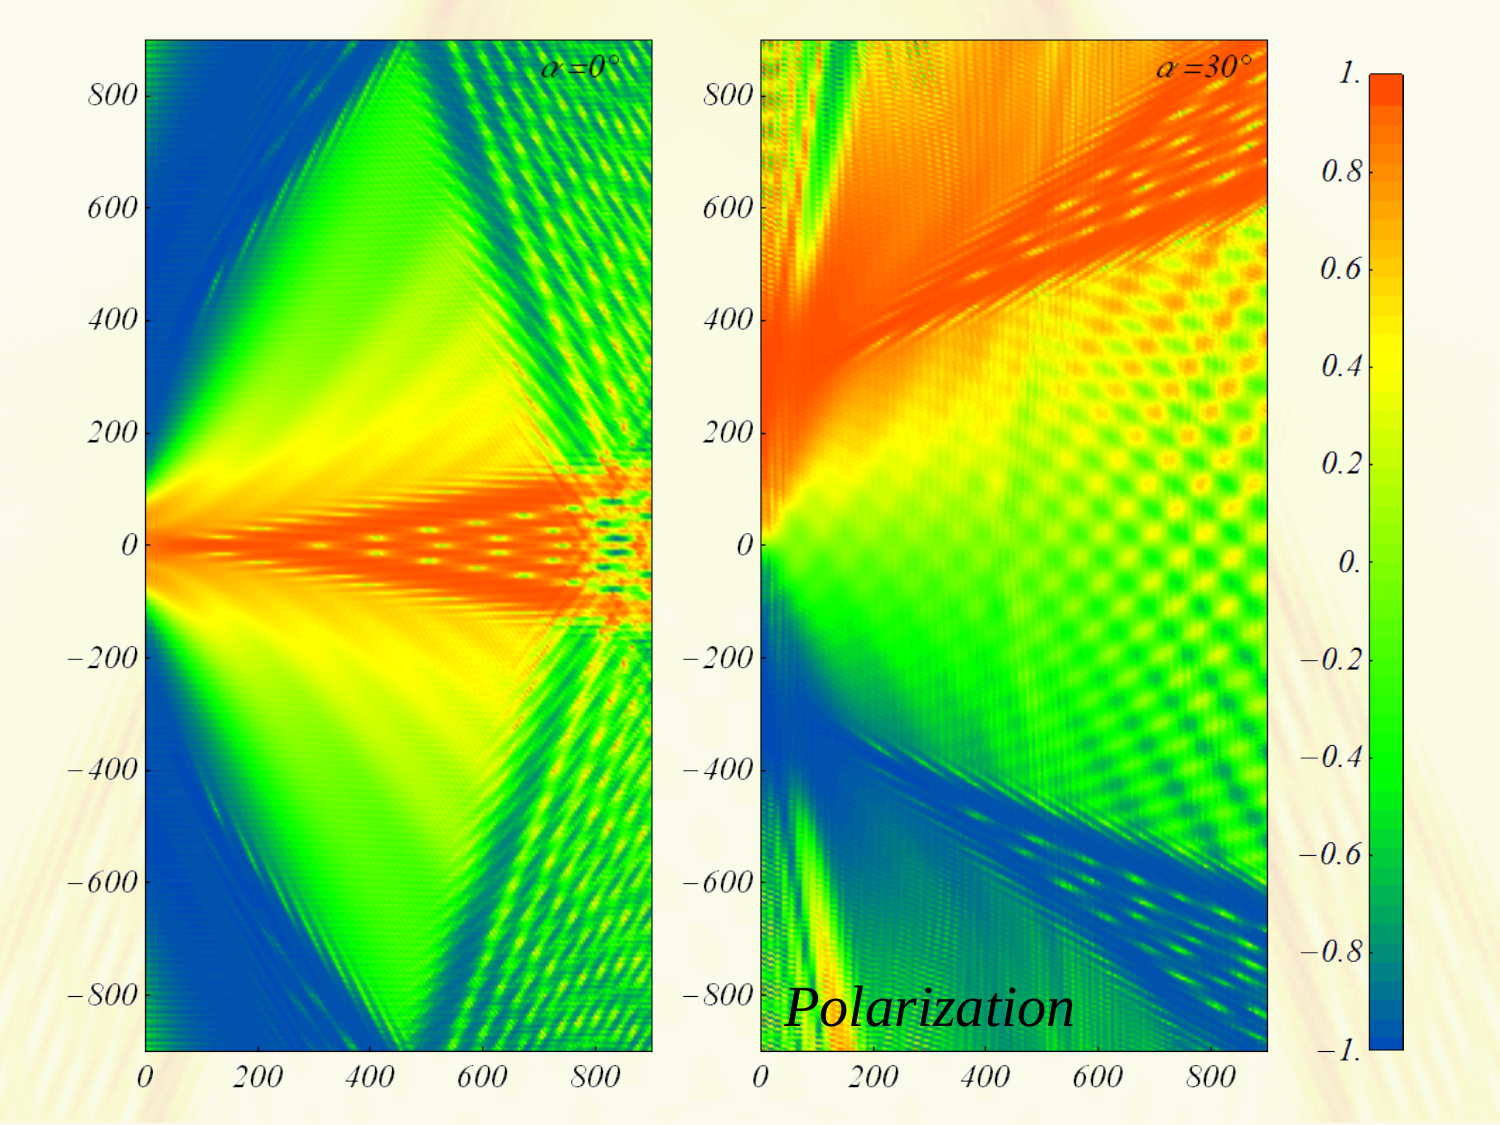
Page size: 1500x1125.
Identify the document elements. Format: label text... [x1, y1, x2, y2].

picture [0, 0, 1500, 1125]
title Polarization [765, 957, 1096, 1050]
